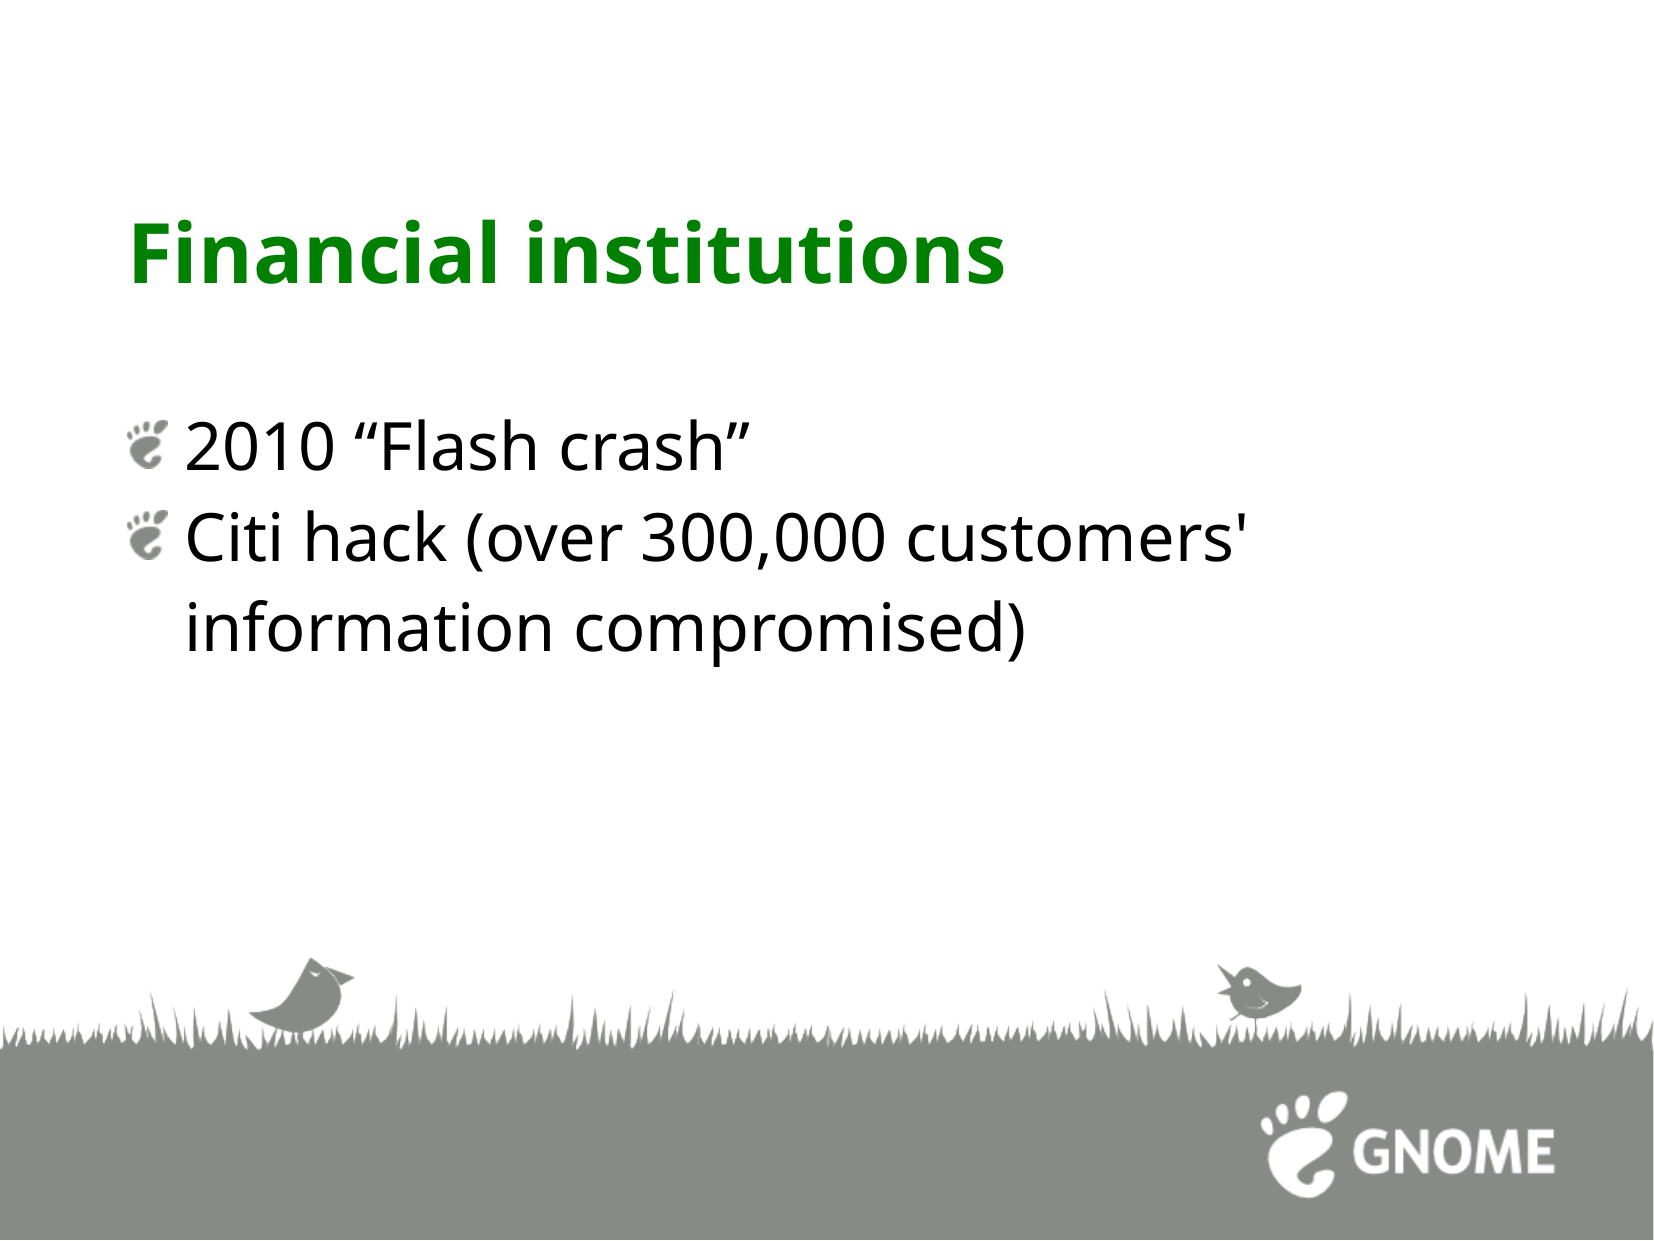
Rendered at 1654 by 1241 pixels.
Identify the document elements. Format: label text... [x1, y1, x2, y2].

text_box 2010 “Flash crash” Citi hack (over 300,000 customers' information compromised) [112, 391, 1576, 855]
text_box Financial institutions [112, 187, 1276, 314]
picture [0, 0, 1654, 1241]
